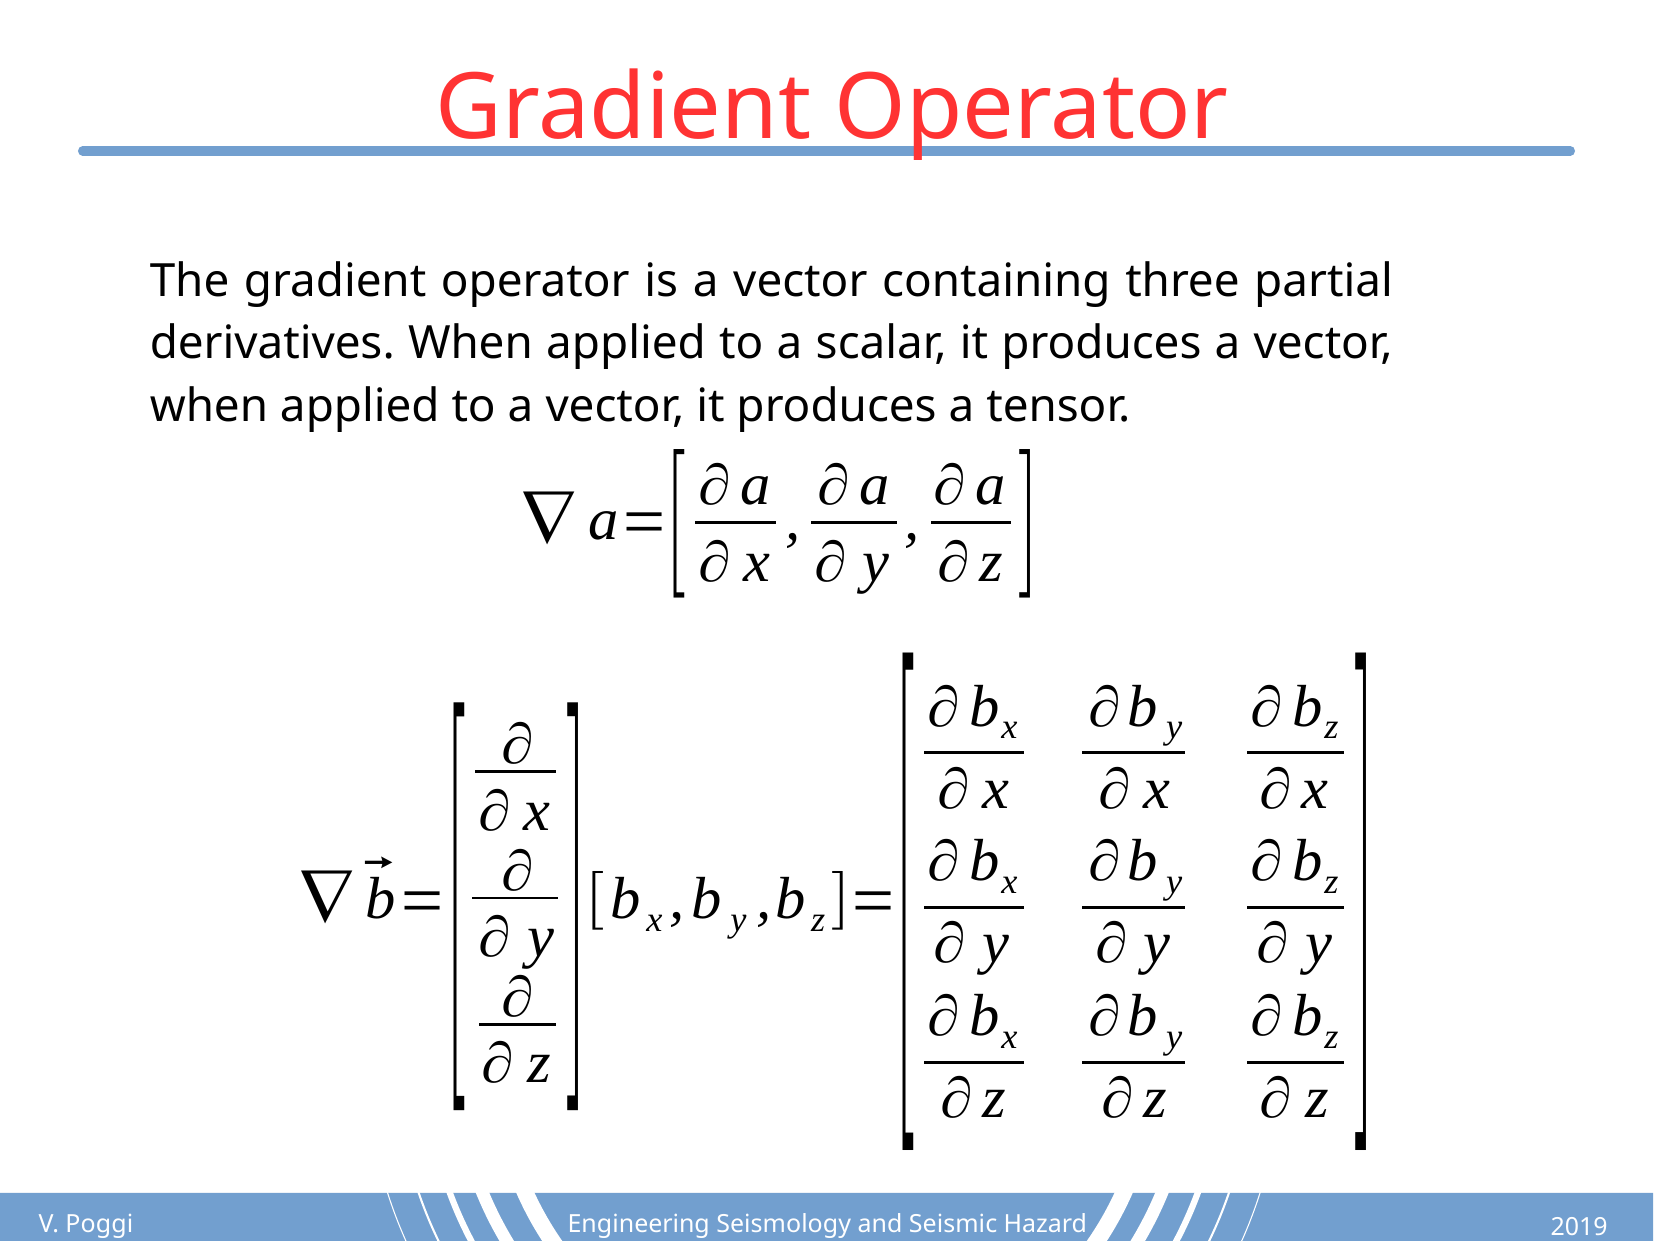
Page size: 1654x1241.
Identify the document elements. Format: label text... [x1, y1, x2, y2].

text_box The gradient operator is a vector containing three partial derivatives. When applied to a scalar, it produces a vector, when applied to a vector, it produces a tensor. [135, 240, 1516, 415]
chart [285, 650, 1385, 1155]
text_box Gradient Operator [90, 33, 1576, 156]
chart [507, 445, 1051, 601]
